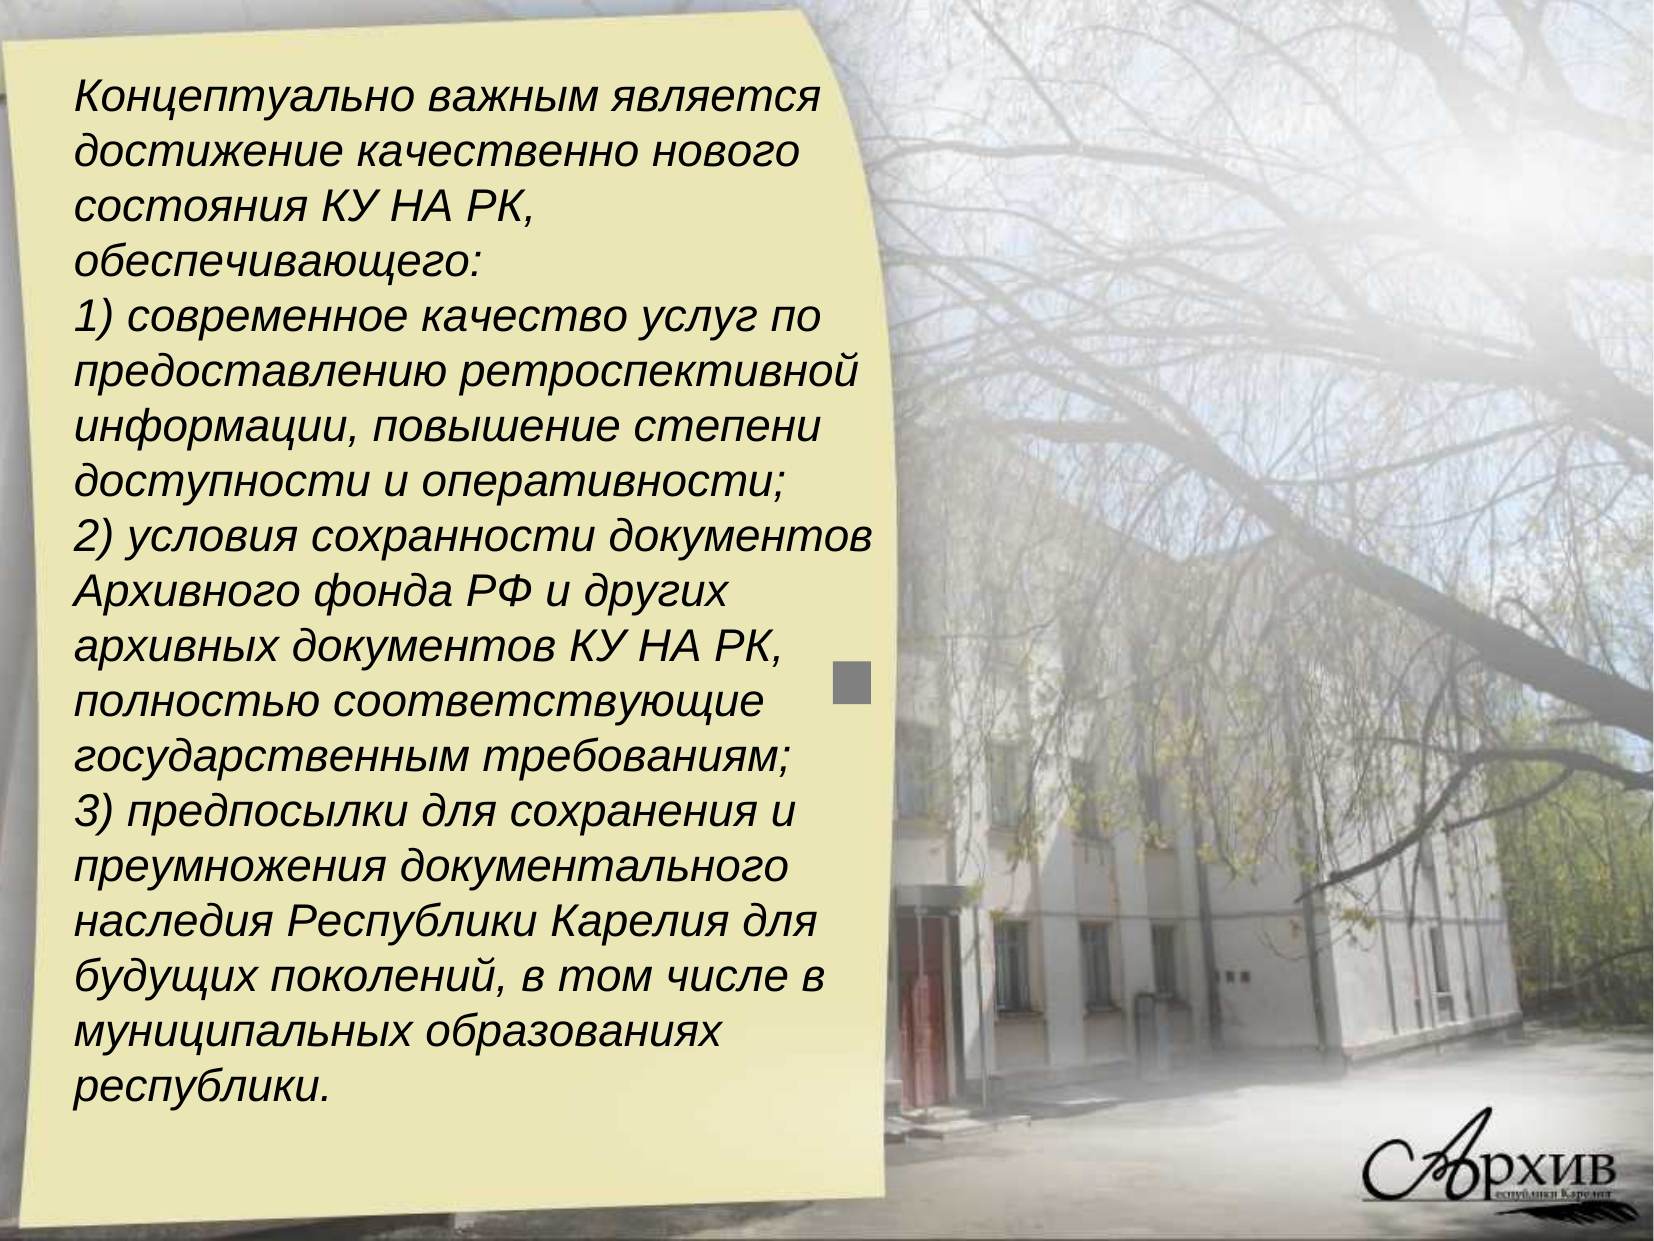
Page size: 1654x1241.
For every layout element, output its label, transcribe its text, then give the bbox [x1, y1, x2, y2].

picture [0, 0, 1654, 1241]
text_box [832, 661, 871, 705]
text_box Концептуально важным является достижение качественно нового состояния КУ НА РК, обеспечивающего: 1) современное качество услуг по предоставлению ретроспективной информации, повышение степени доступности и оперативности; 2) условия сохранности документов Архивного фонда РФ и других архивных документов КУ НА РК, полностью соответствующие государственным требованиям; 3) предпосылки для сохранения и преумножения документального наследия Республики Карелия для будущих поколений, в том числе в муниципальных образованиях республики. [59, 58, 916, 158]
